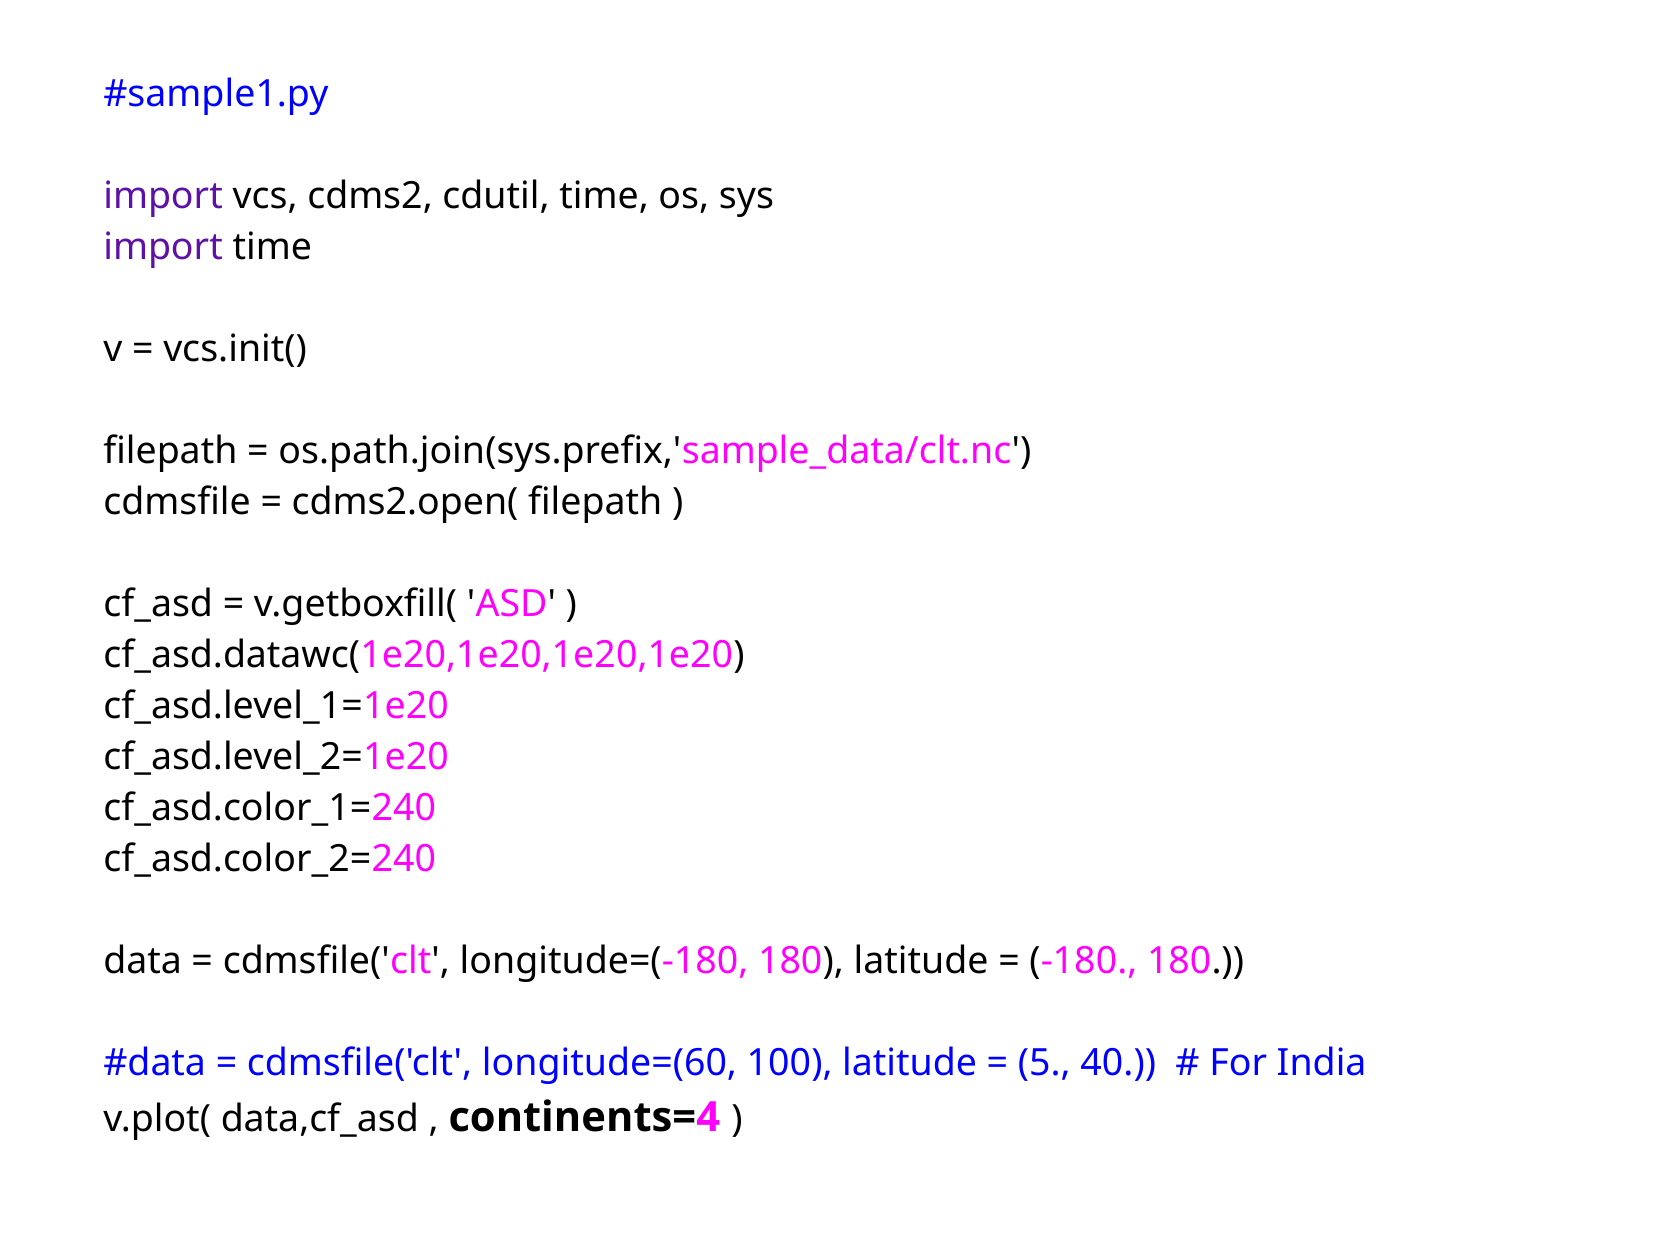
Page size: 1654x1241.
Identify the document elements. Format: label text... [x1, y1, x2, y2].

text_box #sample1.py import vcs, cdms2, cdutil, time, os, sys import time v = vcs.init() filepath = os.path.join(sys.prefix,'sample_data/clt.nc') cdmsfile = cdms2.open( filepath ) cf_asd = v.getboxfill( 'ASD' ) cf_asd.datawc(1e20,1e20,1e20,1e20) cf_asd.level_1=1e20 cf_asd.level_2=1e20 cf_asd.color_1=240 cf_asd.color_2=240 data = cdmsfile('clt', longitude=(-180, 180), latitude = (-180., 180.)) #data = cdmsfile('clt', longitude=(60, 100), latitude = (5., 40.)) # For India v.plot( data,cf_asd , continents=4 ) [88, 59, 1388, 1182]
